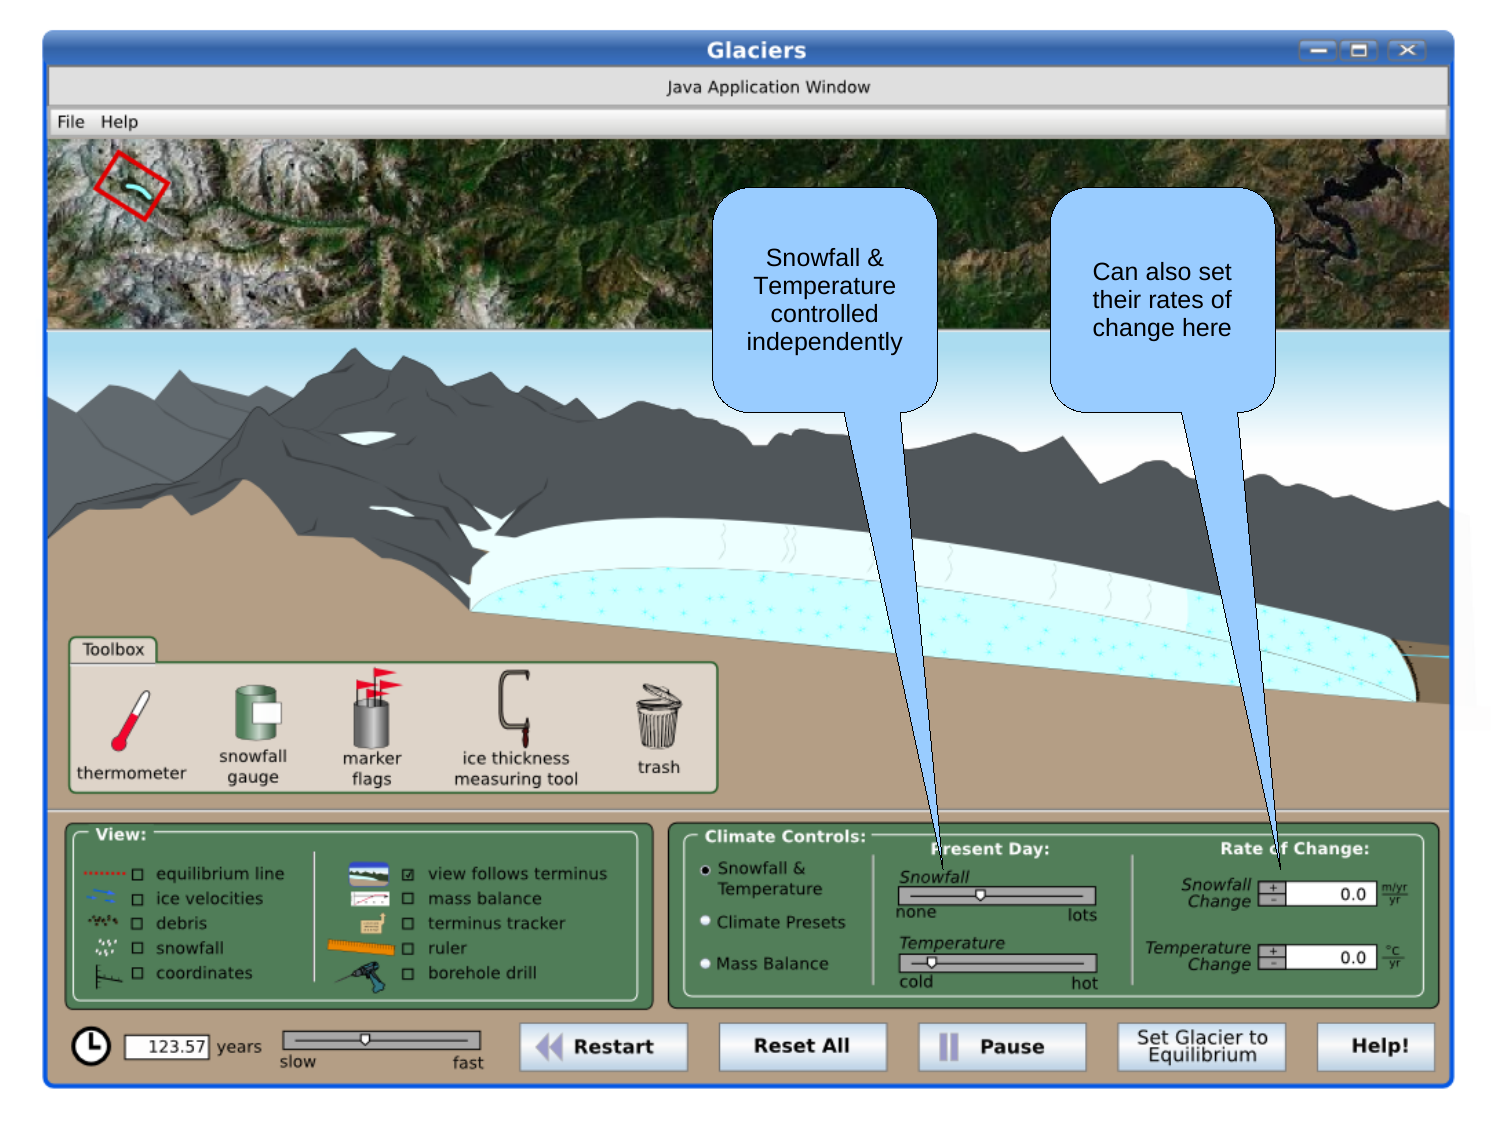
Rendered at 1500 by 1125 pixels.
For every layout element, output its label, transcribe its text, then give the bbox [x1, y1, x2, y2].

text_box Can also set their rates of change here [1050, 187, 1281, 870]
text_box Snowfall & Temperature controlled independently [712, 187, 944, 870]
picture [8, 0, 1500, 1125]
